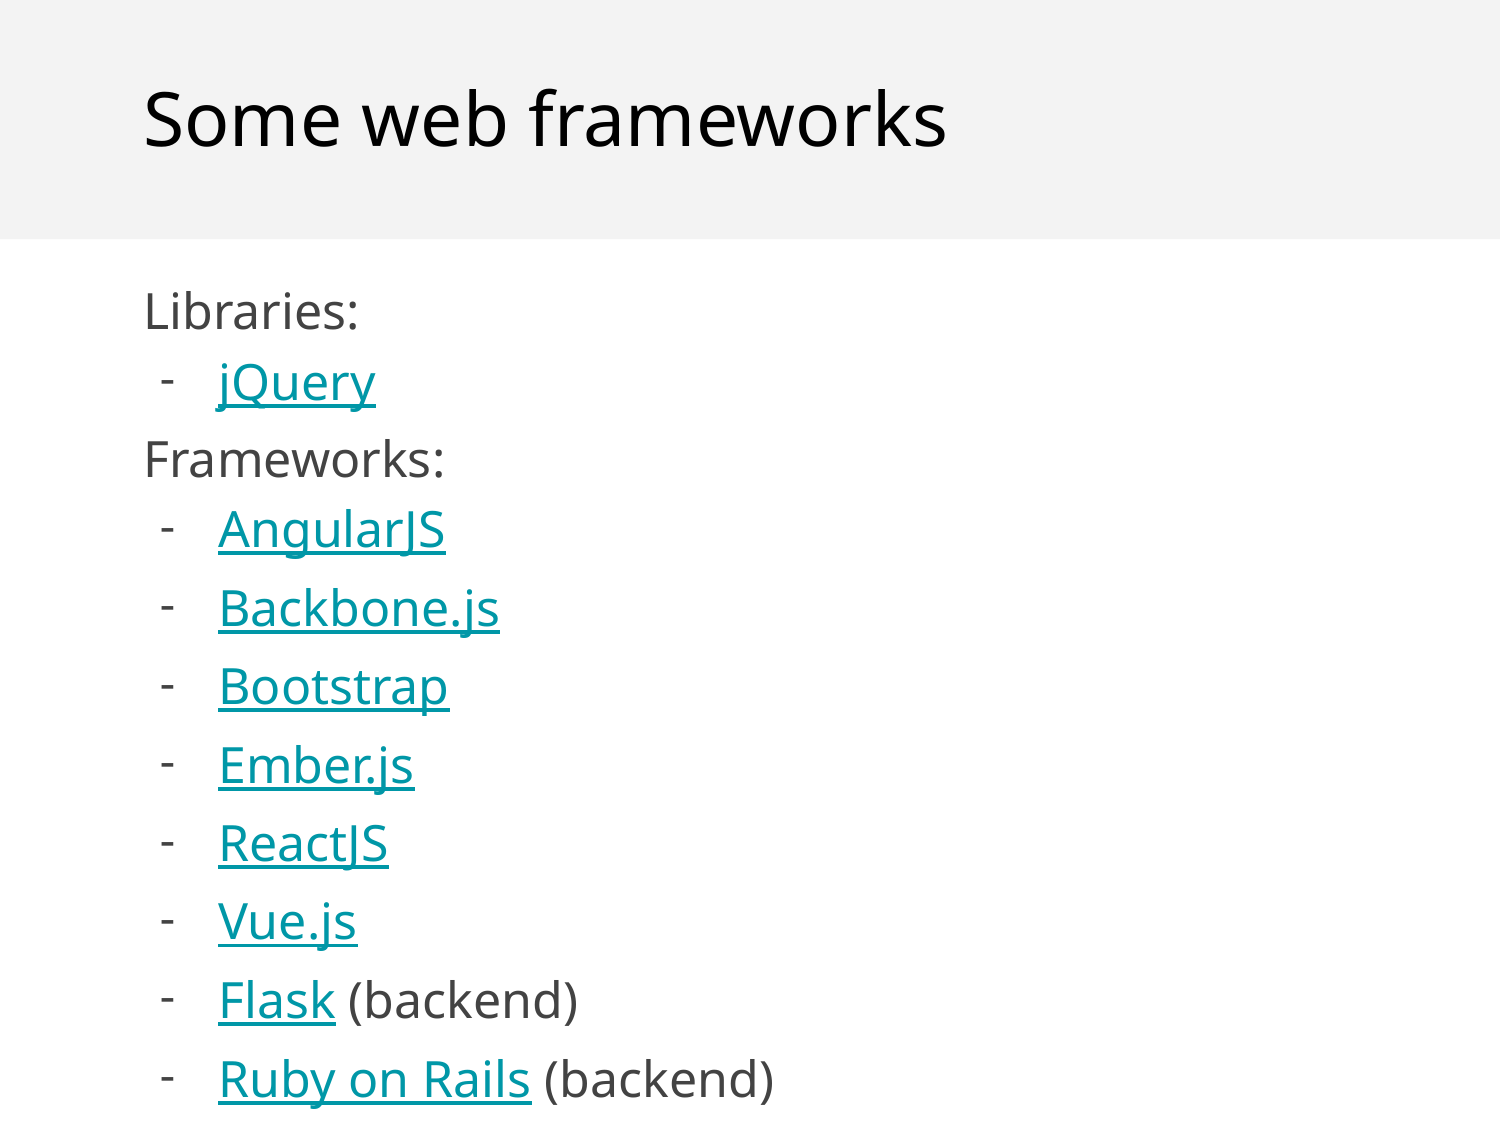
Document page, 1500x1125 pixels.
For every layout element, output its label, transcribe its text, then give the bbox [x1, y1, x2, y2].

title Some web frameworks [128, 56, 1372, 183]
list Libraries: jQuery Frameworks: AngularJS Backbone.js Bootstrap Ember.js ReactJS Vue.js Flask (backend) Ruby on Rails (backend) Django (backend) [128, 255, 1372, 1004]
